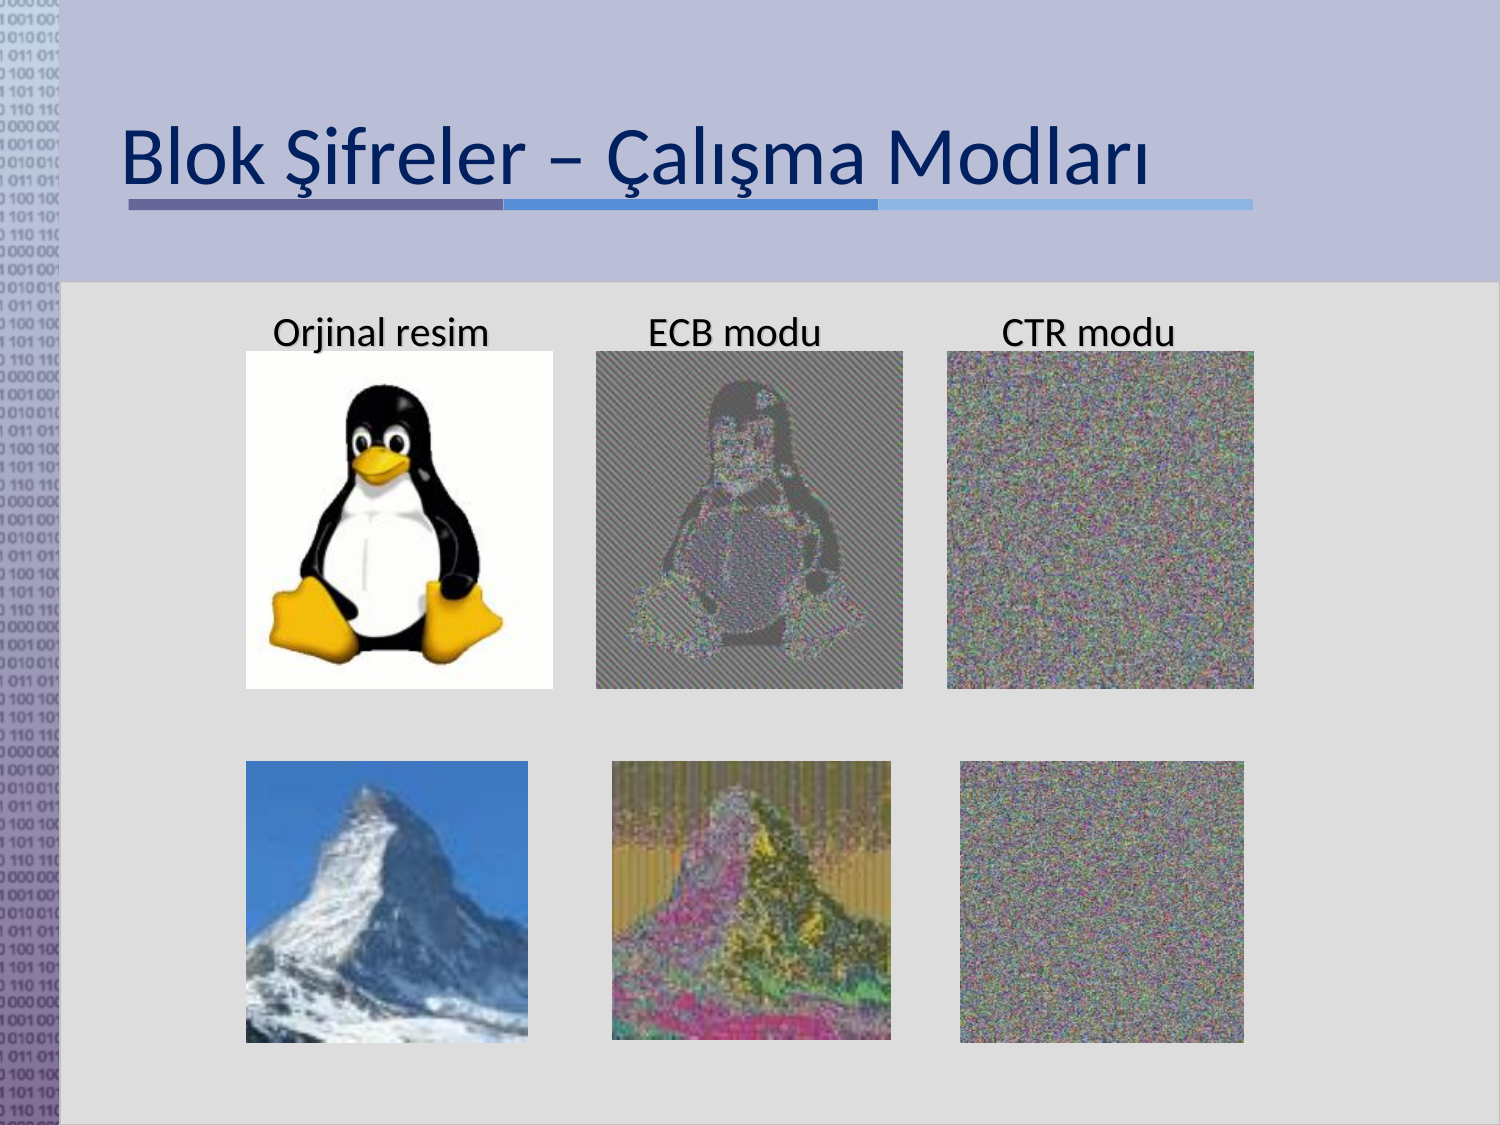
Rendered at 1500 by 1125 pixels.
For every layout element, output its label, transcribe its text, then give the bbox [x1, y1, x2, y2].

table_header Orjinal resim [205, 293, 558, 385]
picture [246, 761, 528, 1043]
picture [596, 385, 903, 690]
table_header CTR modu [912, 293, 1266, 385]
table_header ECB modu [558, 293, 912, 385]
text_box Blok Şifreler – Çalışma Modları [105, 93, 1219, 210]
text_box [128, 199, 1253, 211]
picture [960, 761, 1244, 1043]
picture [0, 0, 60, 1125]
picture [947, 385, 1254, 690]
picture [612, 761, 891, 1040]
picture [246, 385, 553, 690]
